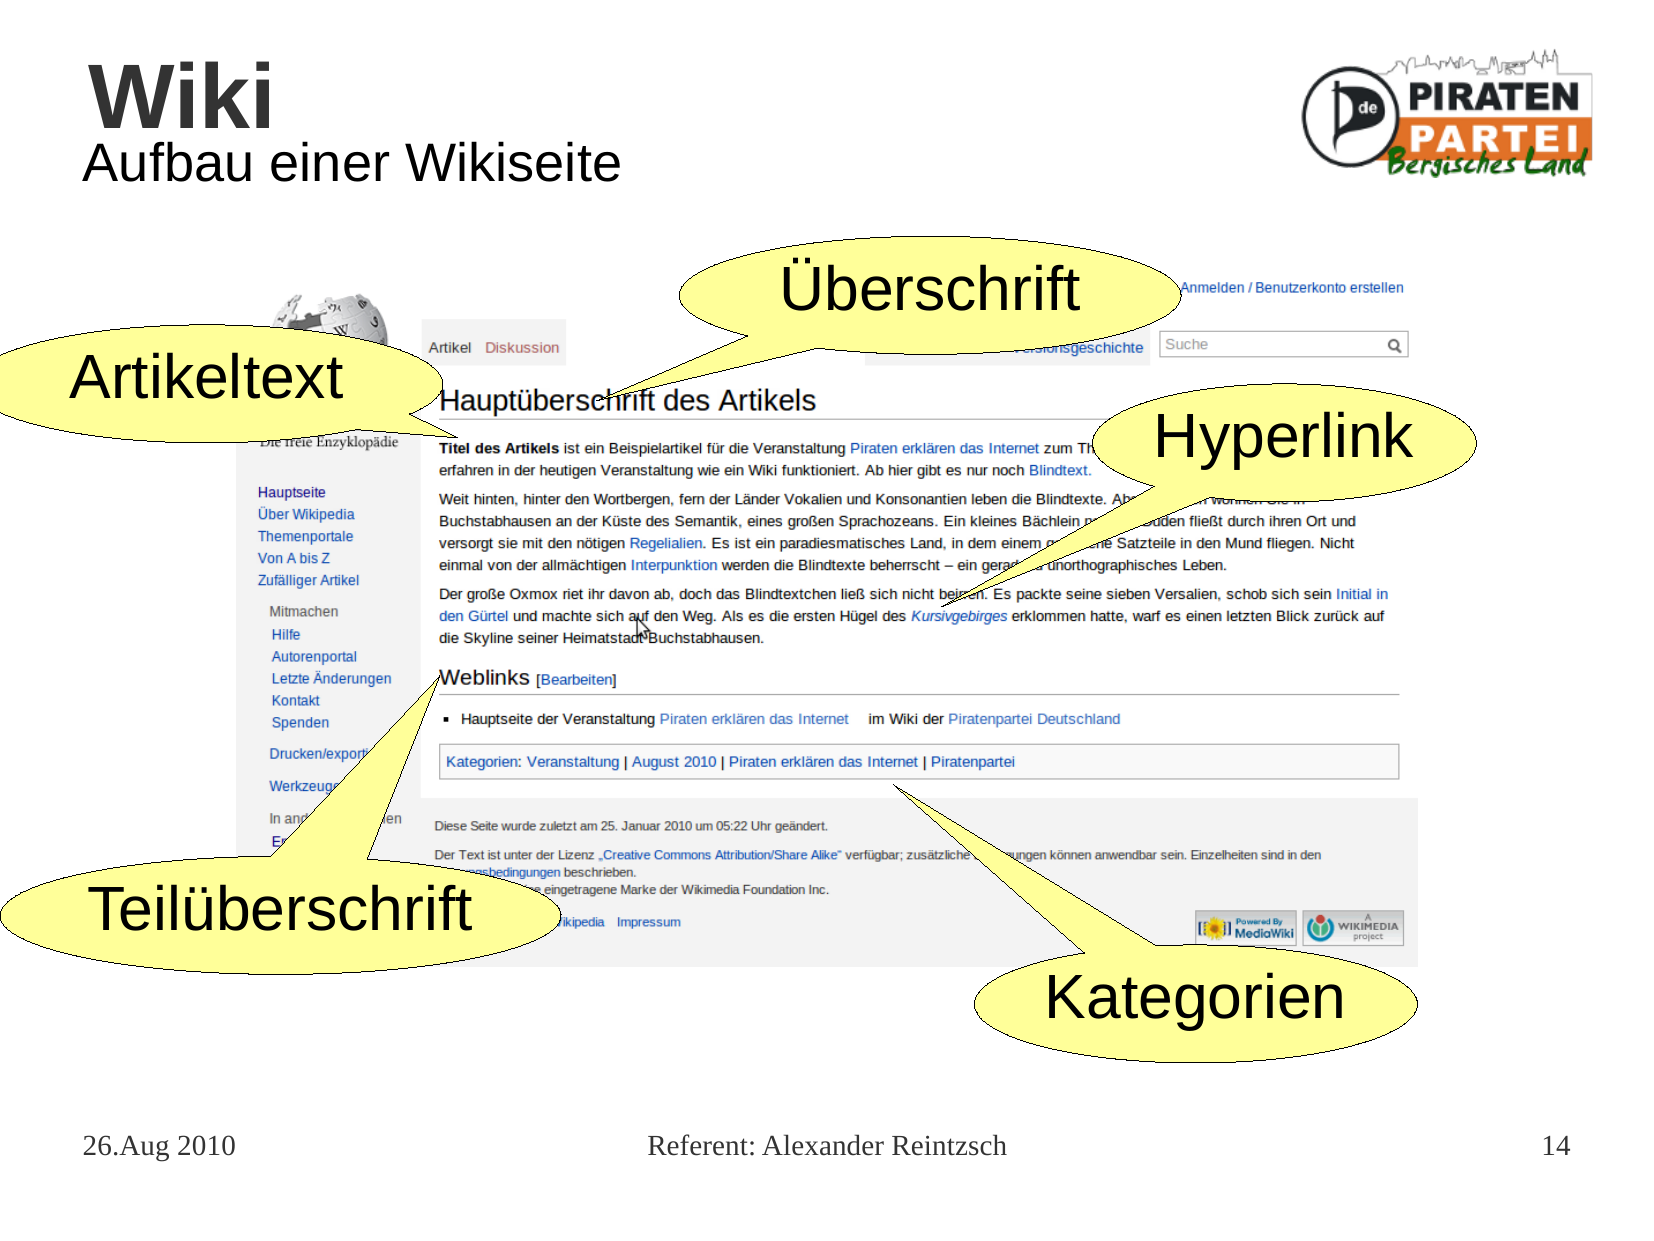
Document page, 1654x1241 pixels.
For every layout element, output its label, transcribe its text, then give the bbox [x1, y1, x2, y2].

picture [236, 273, 1418, 967]
text_box Hyperlink [941, 383, 1477, 607]
text_box Kategorien [893, 784, 1418, 1063]
text_box Teilüberschrift [0, 675, 562, 975]
text_box Überschrift [596, 236, 1182, 401]
title Aufbau einer Wikiseite [82, 118, 1300, 207]
picture [1299, 48, 1595, 178]
text_box Artikeltext [0, 324, 458, 443]
